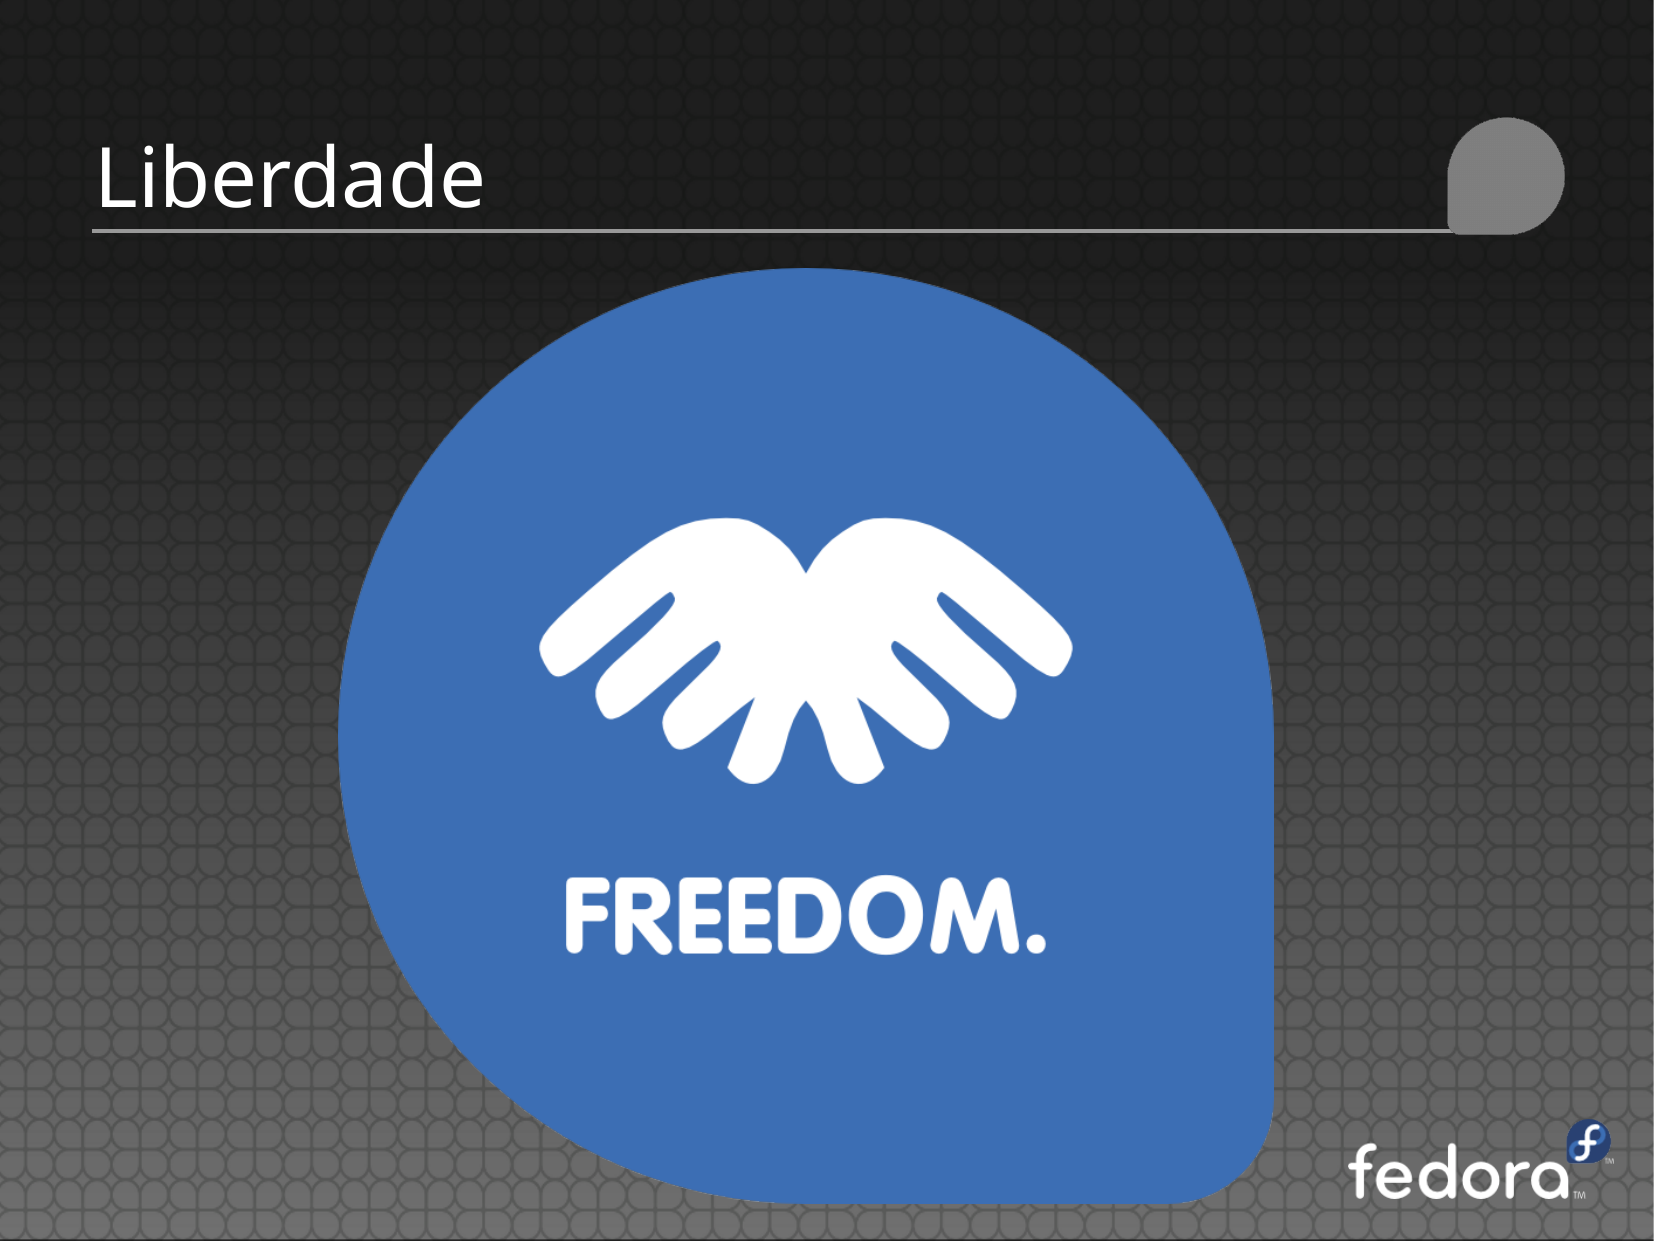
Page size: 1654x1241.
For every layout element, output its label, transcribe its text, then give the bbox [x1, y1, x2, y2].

title Liberdade [94, 100, 1426, 251]
picture [0, 0, 1654, 1241]
